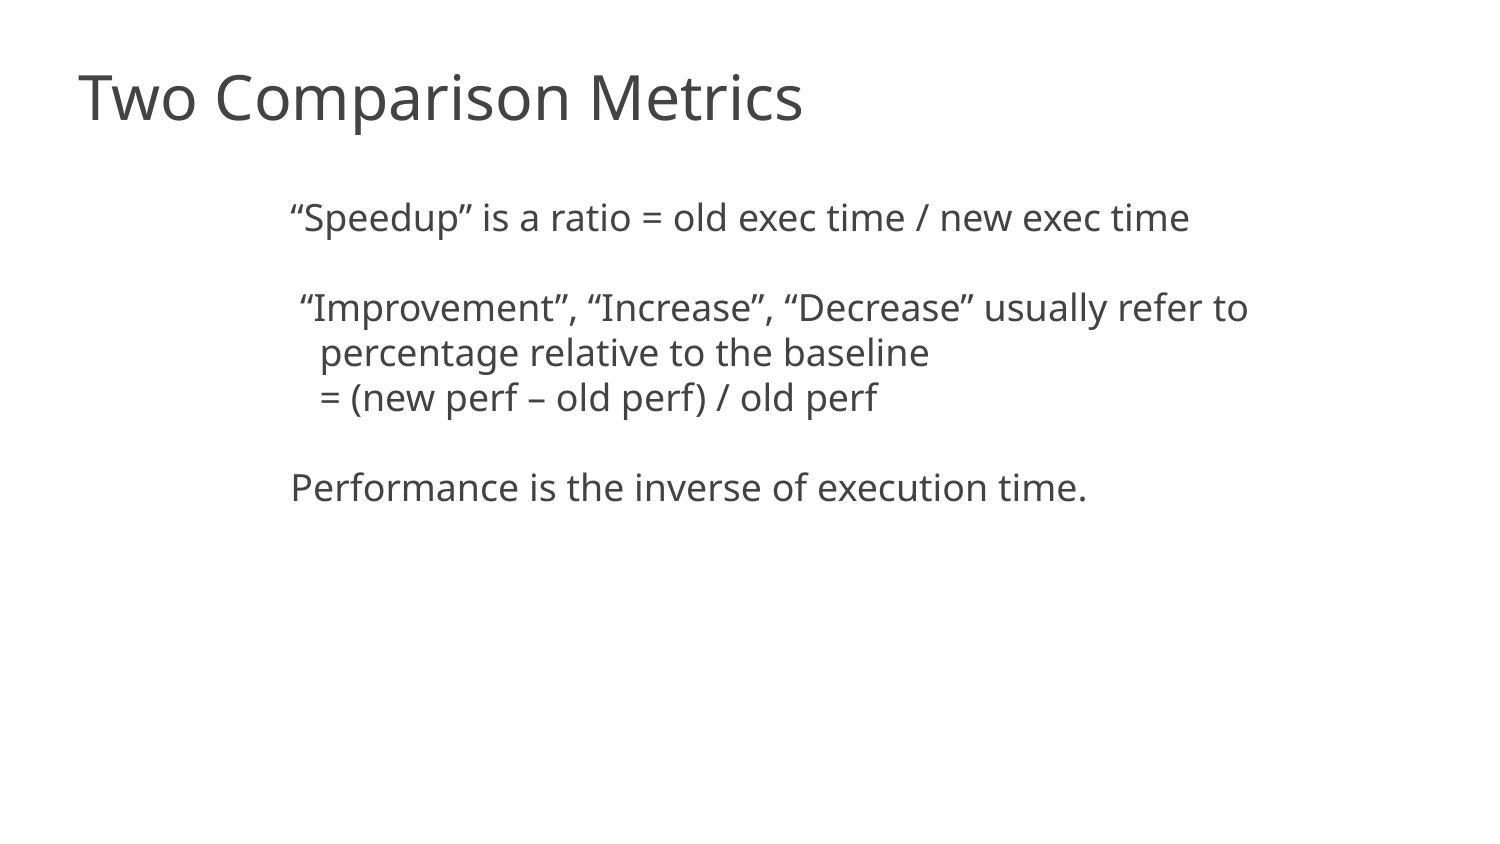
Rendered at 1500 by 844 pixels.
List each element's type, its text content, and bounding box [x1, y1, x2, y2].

text_box “Speedup” is a ratio = old exec time / new exec time “Improvement”, “Increase”, “Decrease” usually refer to percentage relative to the baseline = (new perf – old perf) / old perf Performance is the inverse of execution time. [200, 179, 1341, 842]
text_box Two Comparison Metrics [14, 43, 1022, 157]
